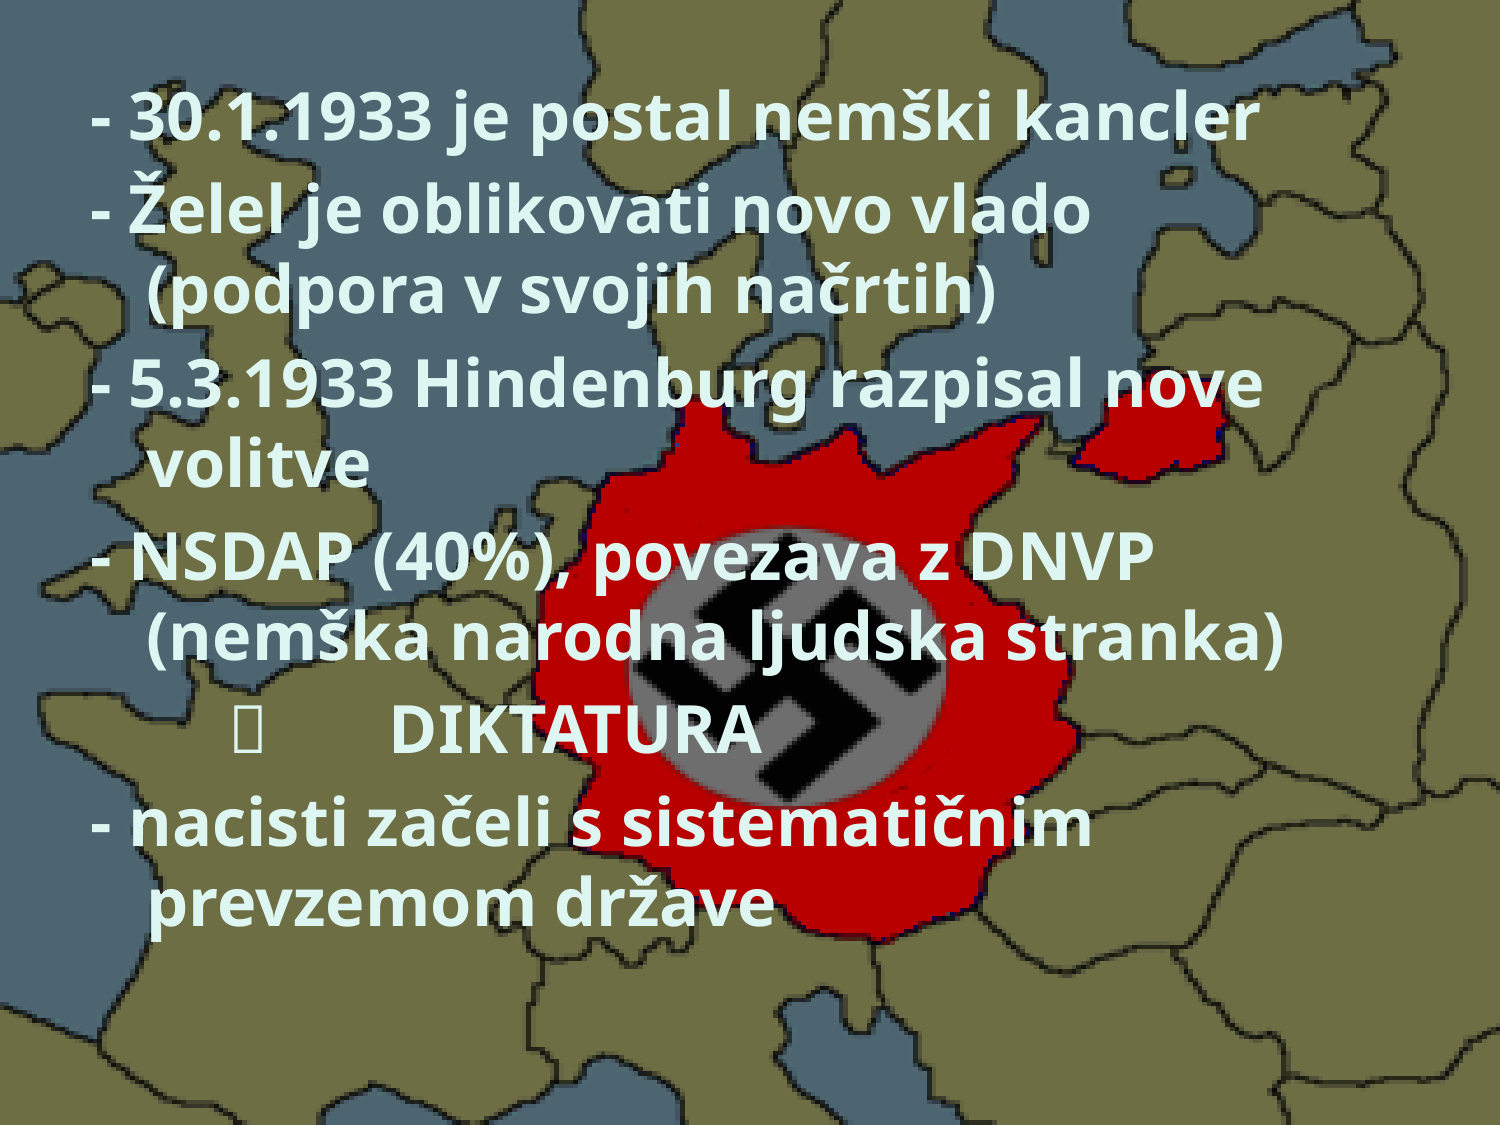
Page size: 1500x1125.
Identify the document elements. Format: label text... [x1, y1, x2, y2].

list - 30.1.1933 je postal nemški kancler - Želel je oblikovati novo vlado (podpora v svojih načrtih) - 5.3.1933 Hindenburg razpisal nove volitve - NSDAP (40%), povezava z DNVP (nemška narodna ljudska stranka)  DIKTATURA - nacisti začeli s sistematičnim prevzemom države [75, 66, 1425, 1005]
picture [0, 0, 1500, 1125]
